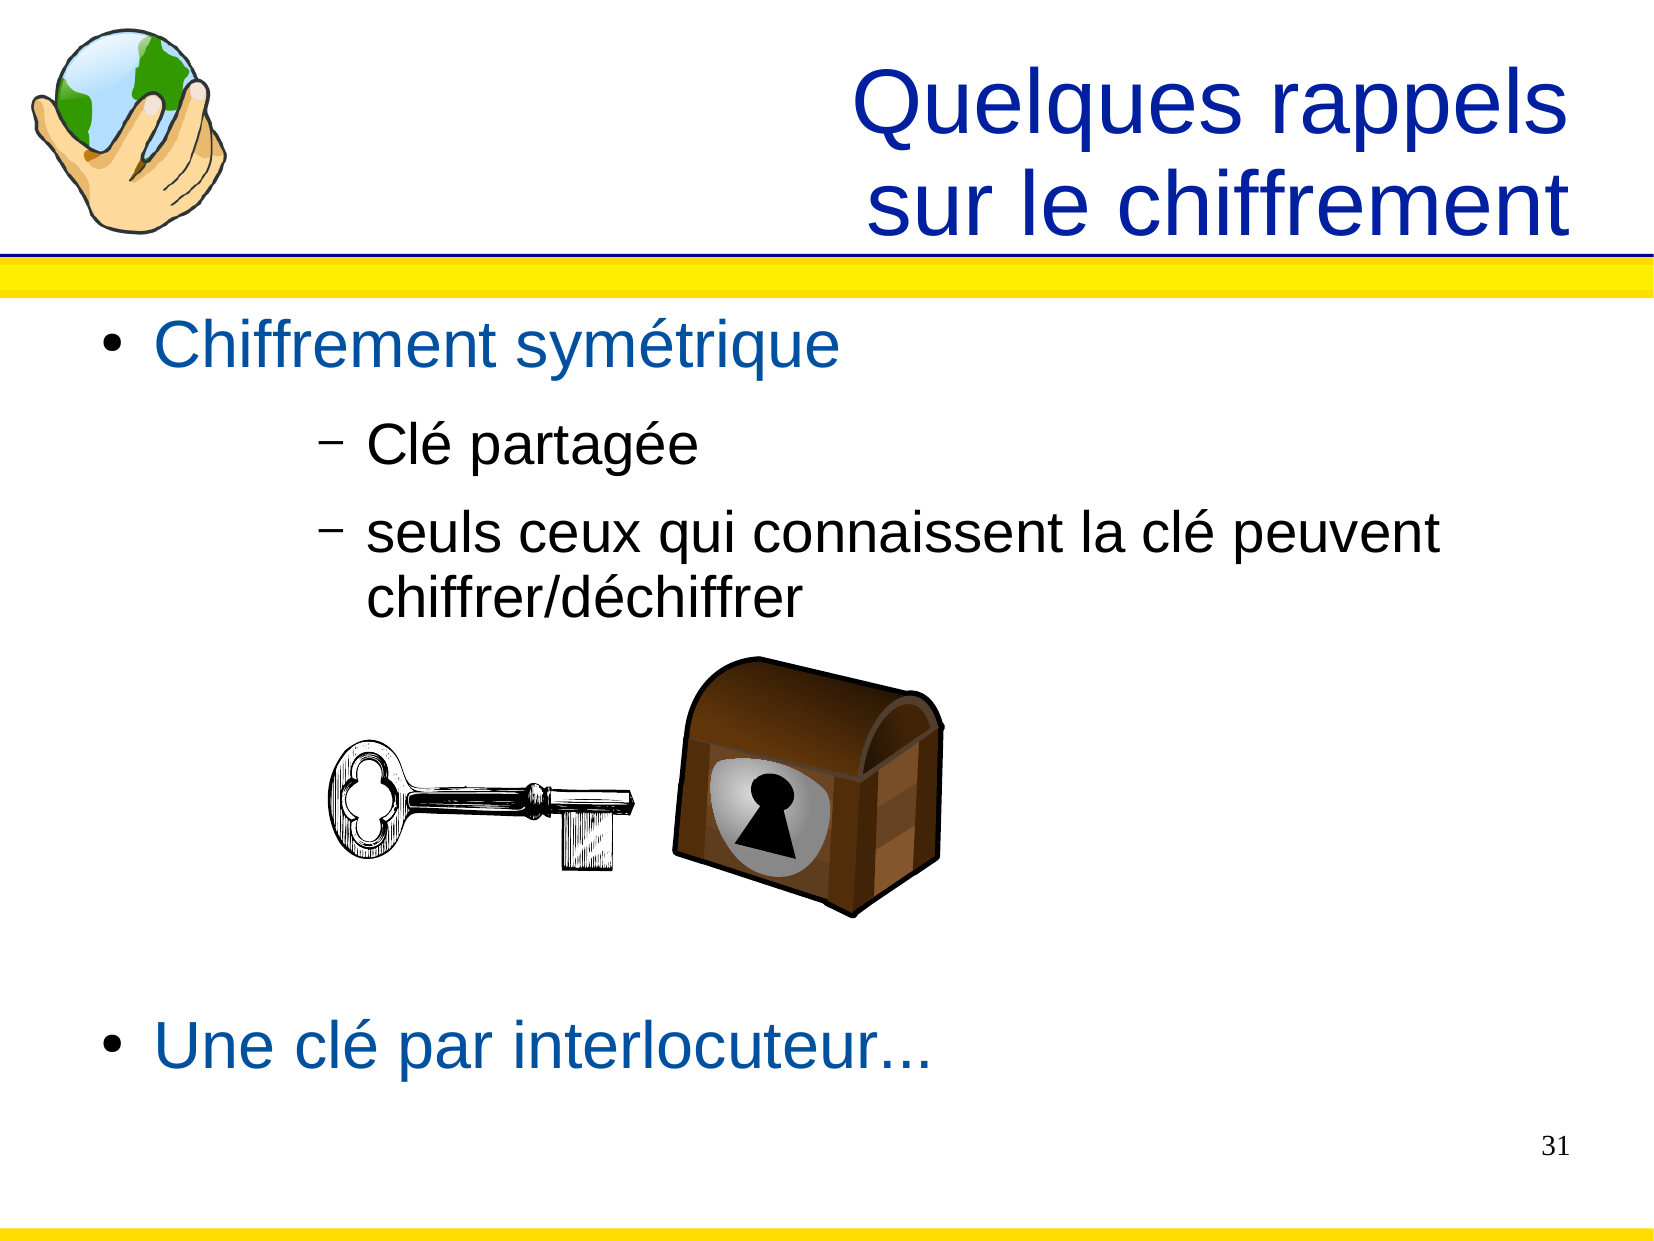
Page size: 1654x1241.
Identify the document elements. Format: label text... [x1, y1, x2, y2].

title Quelques rappels sur le chiffrement [372, 49, 1571, 257]
picture [11, 14, 246, 248]
list Chiffrement symétrique Clé partagée seuls ceux qui connaissent la clé peuvent chiffrer/déchiffrer Une clé par interlocuteur... [82, 307, 1571, 1188]
picture [672, 656, 945, 919]
picture [327, 739, 635, 872]
